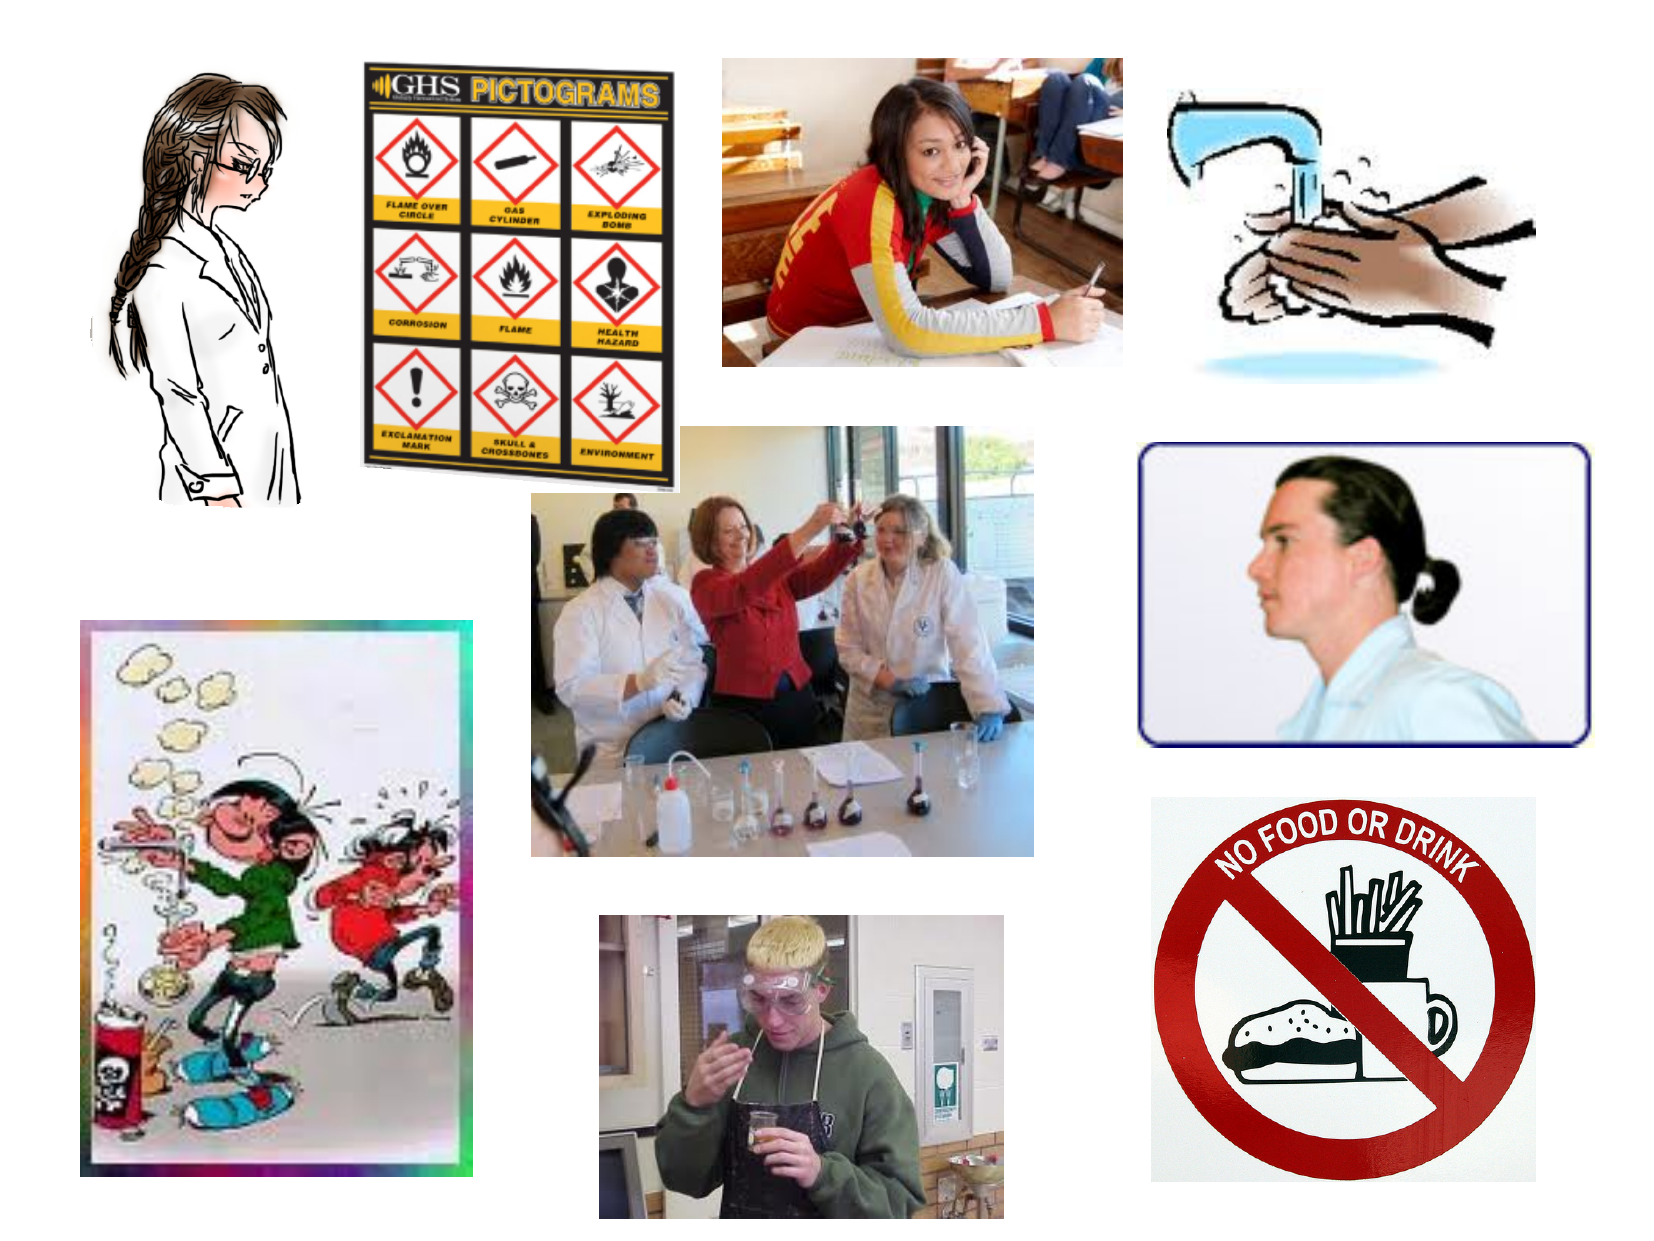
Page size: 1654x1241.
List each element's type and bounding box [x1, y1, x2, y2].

picture [90, 58, 325, 508]
picture [722, 58, 1123, 367]
picture [80, 620, 473, 1177]
picture [359, 58, 1034, 857]
picture [1167, 88, 1536, 384]
picture [1136, 442, 1595, 749]
picture [1151, 797, 1536, 1182]
picture [599, 915, 1004, 1219]
